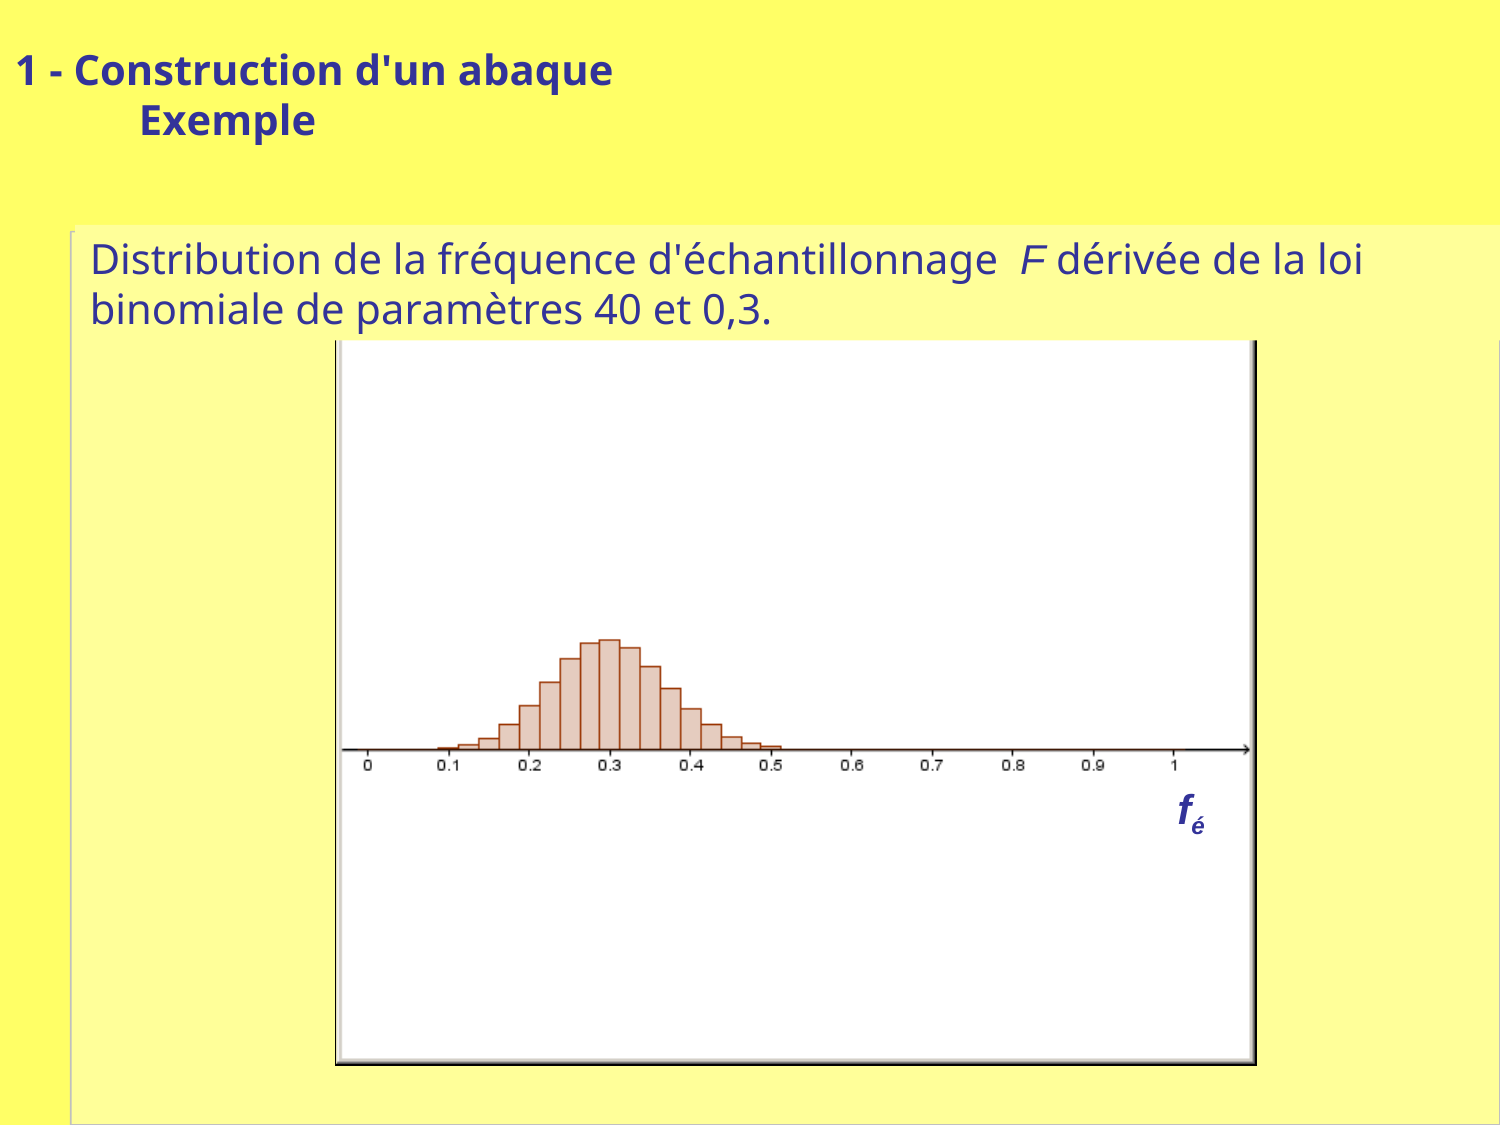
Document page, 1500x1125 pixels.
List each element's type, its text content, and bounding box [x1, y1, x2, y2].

picture [336, 341, 1256, 1065]
text_box 1 - Construction d'un abaque Exemple [0, 0, 1500, 188]
text_box fé [1162, 774, 1263, 848]
text_box Distribution de la fréquence d'échantillonnage F dérivée de la loi binomiale de paramètres 40 et 0,3. [75, 224, 1500, 341]
